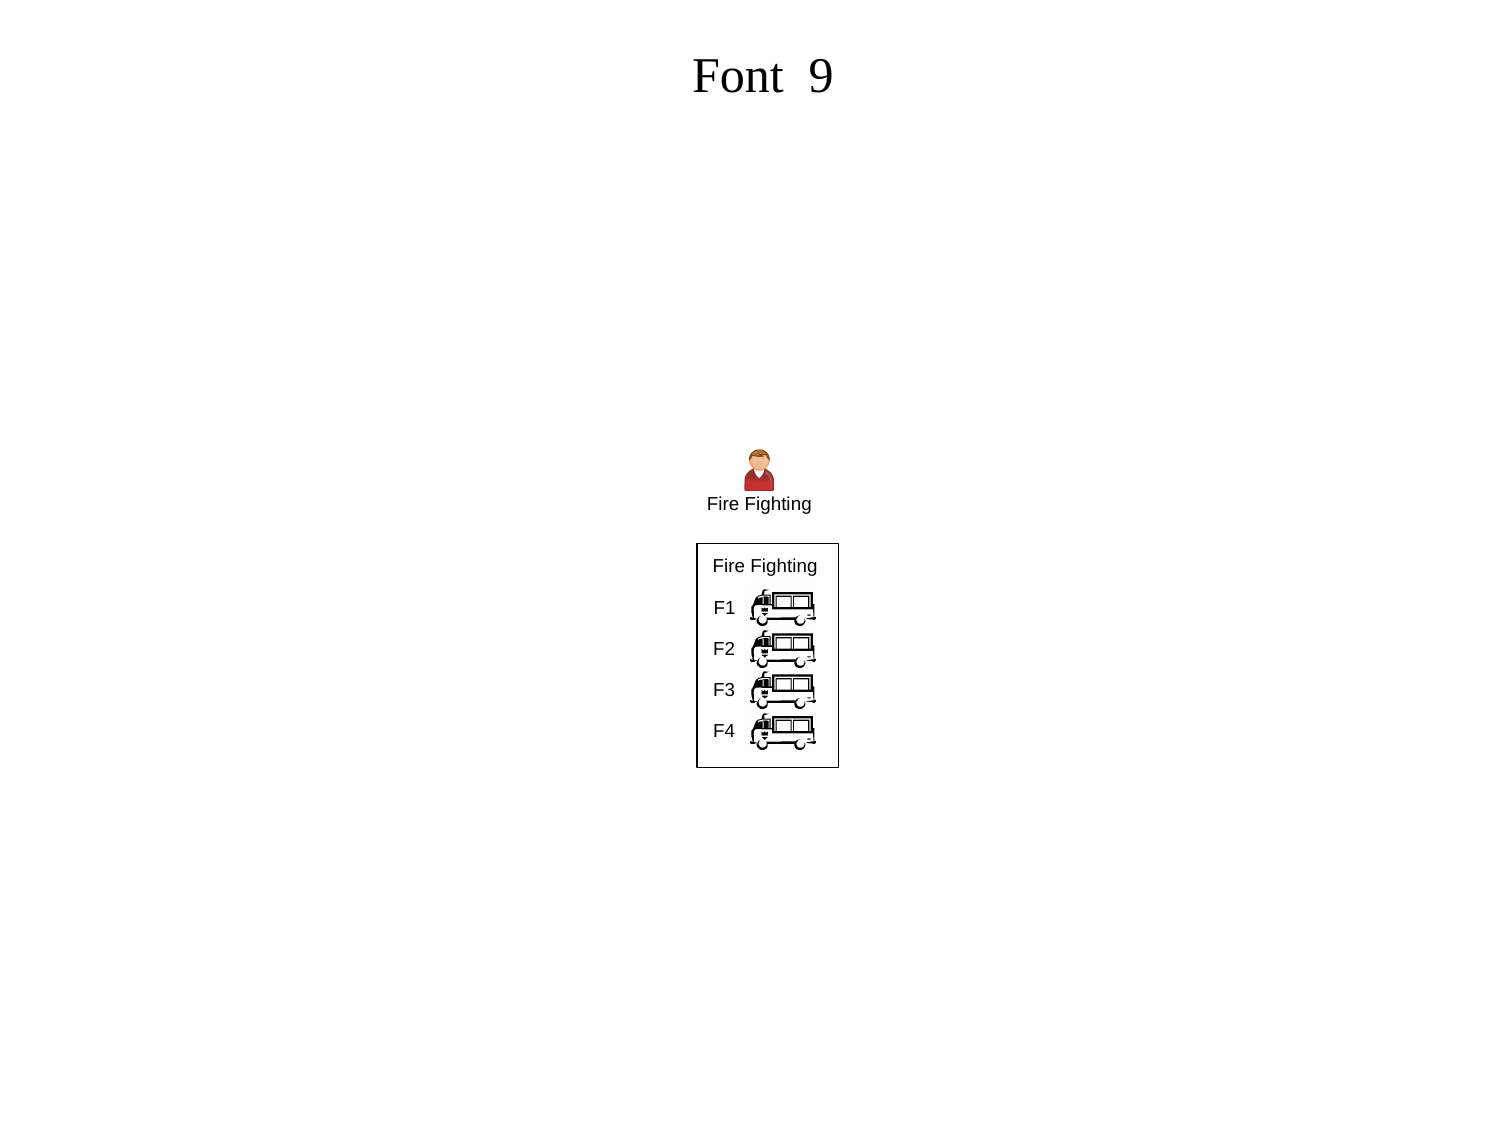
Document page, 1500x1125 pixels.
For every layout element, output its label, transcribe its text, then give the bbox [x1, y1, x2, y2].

text_box F3 [698, 670, 751, 708]
picture [735, 448, 783, 483]
text_box F2 [698, 629, 751, 668]
picture [750, 581, 816, 750]
text_box F4 [698, 711, 751, 750]
text_box Fire Fighting [692, 483, 827, 522]
text_box Fire Fighting [698, 546, 833, 585]
text_box Font 9 [677, 35, 849, 111]
text_box F1 [699, 588, 751, 626]
